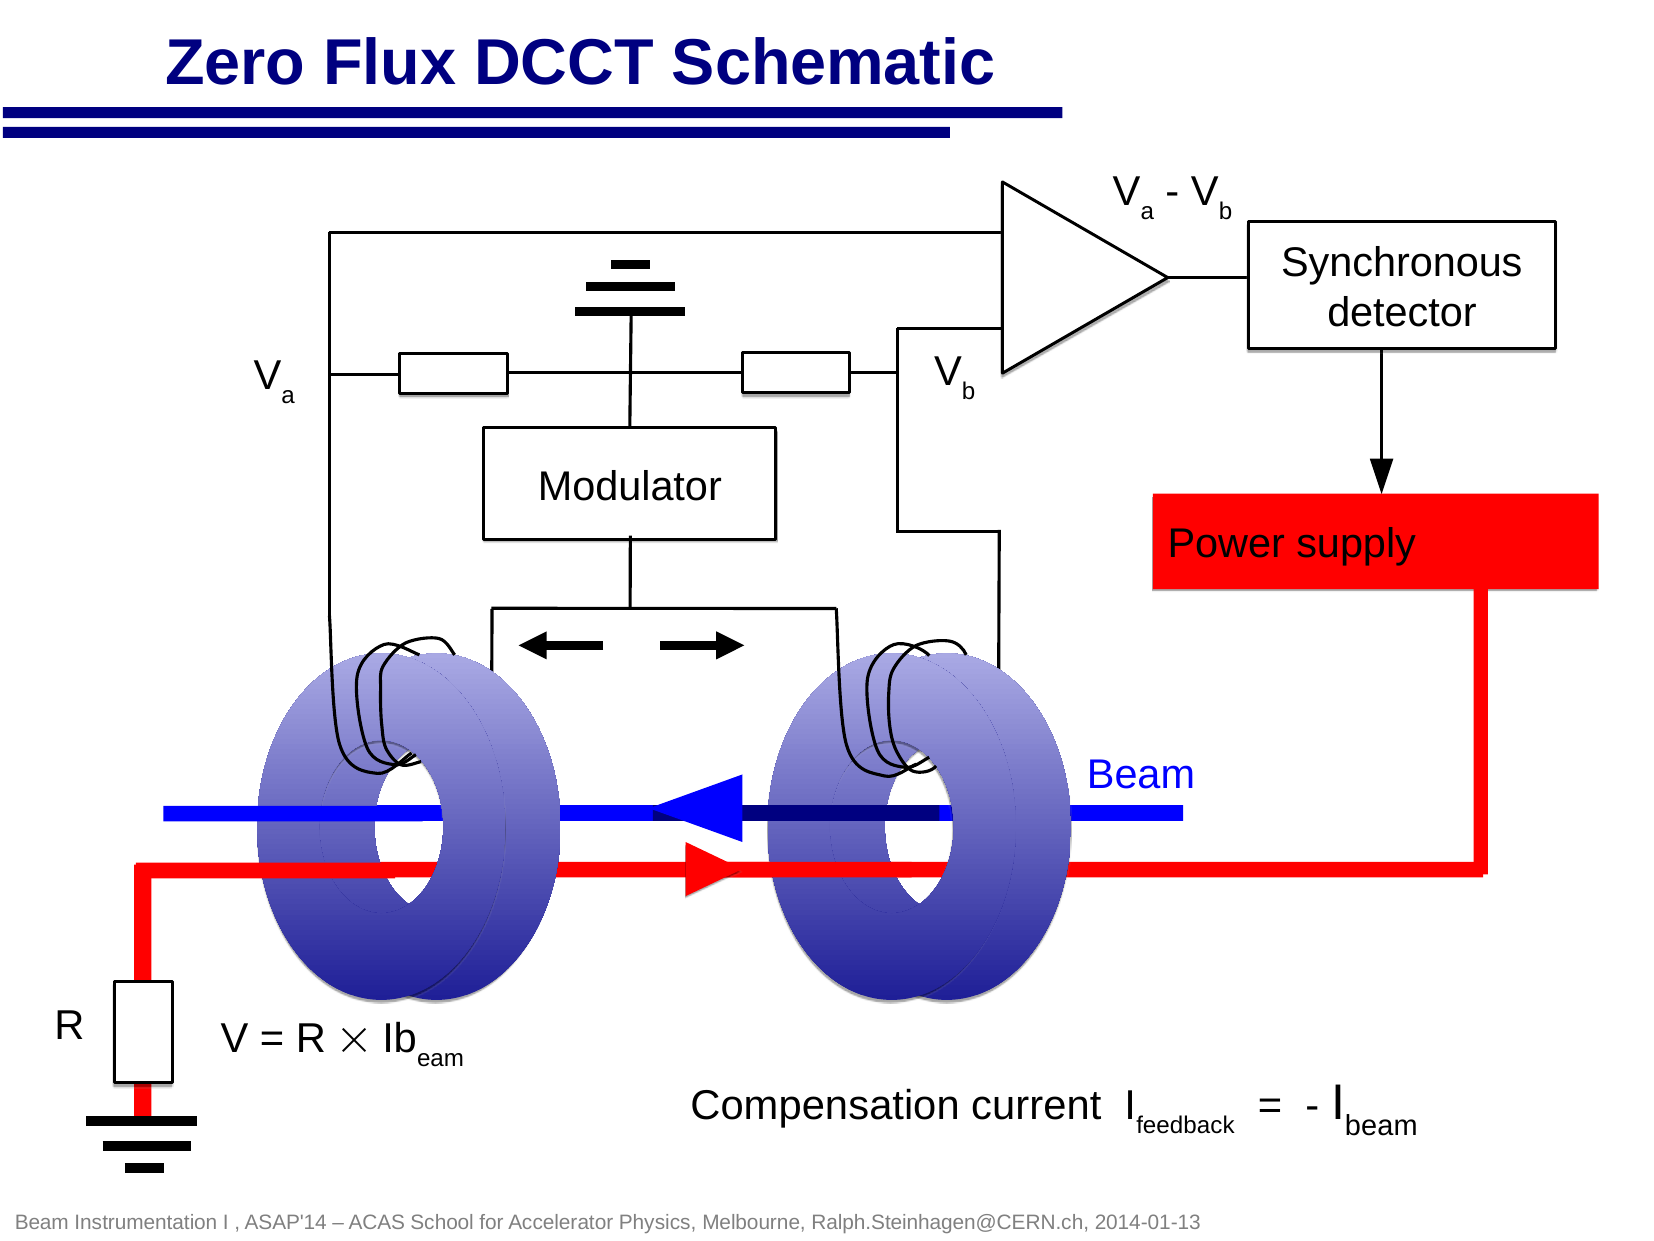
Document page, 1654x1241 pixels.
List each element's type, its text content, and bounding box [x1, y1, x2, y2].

text_box [742, 352, 850, 393]
text_box [399, 353, 508, 394]
text_box Vb [919, 336, 991, 412]
text_box Compensation current Ifeedback = - Ibeam [675, 1061, 1604, 1150]
text_box [869, 653, 902, 765]
text_box [841, 654, 901, 774]
text_box Synchronous detector [1248, 221, 1556, 349]
text_box Va - Vb [1098, 156, 1248, 232]
text_box [114, 587, 1488, 1116]
text_box [334, 654, 391, 771]
text_box Modulator [483, 427, 776, 540]
text_box Power supply [1152, 493, 1599, 590]
text_box R [39, 990, 100, 1056]
text_box [1002, 181, 1168, 374]
title Zero Flux DCCT Schematic [165, 0, 1323, 124]
text_box [358, 653, 393, 762]
text_box Beam [1072, 739, 1211, 804]
text_box Va [238, 340, 310, 416]
text_box V = R  Ibeam [205, 1003, 480, 1079]
